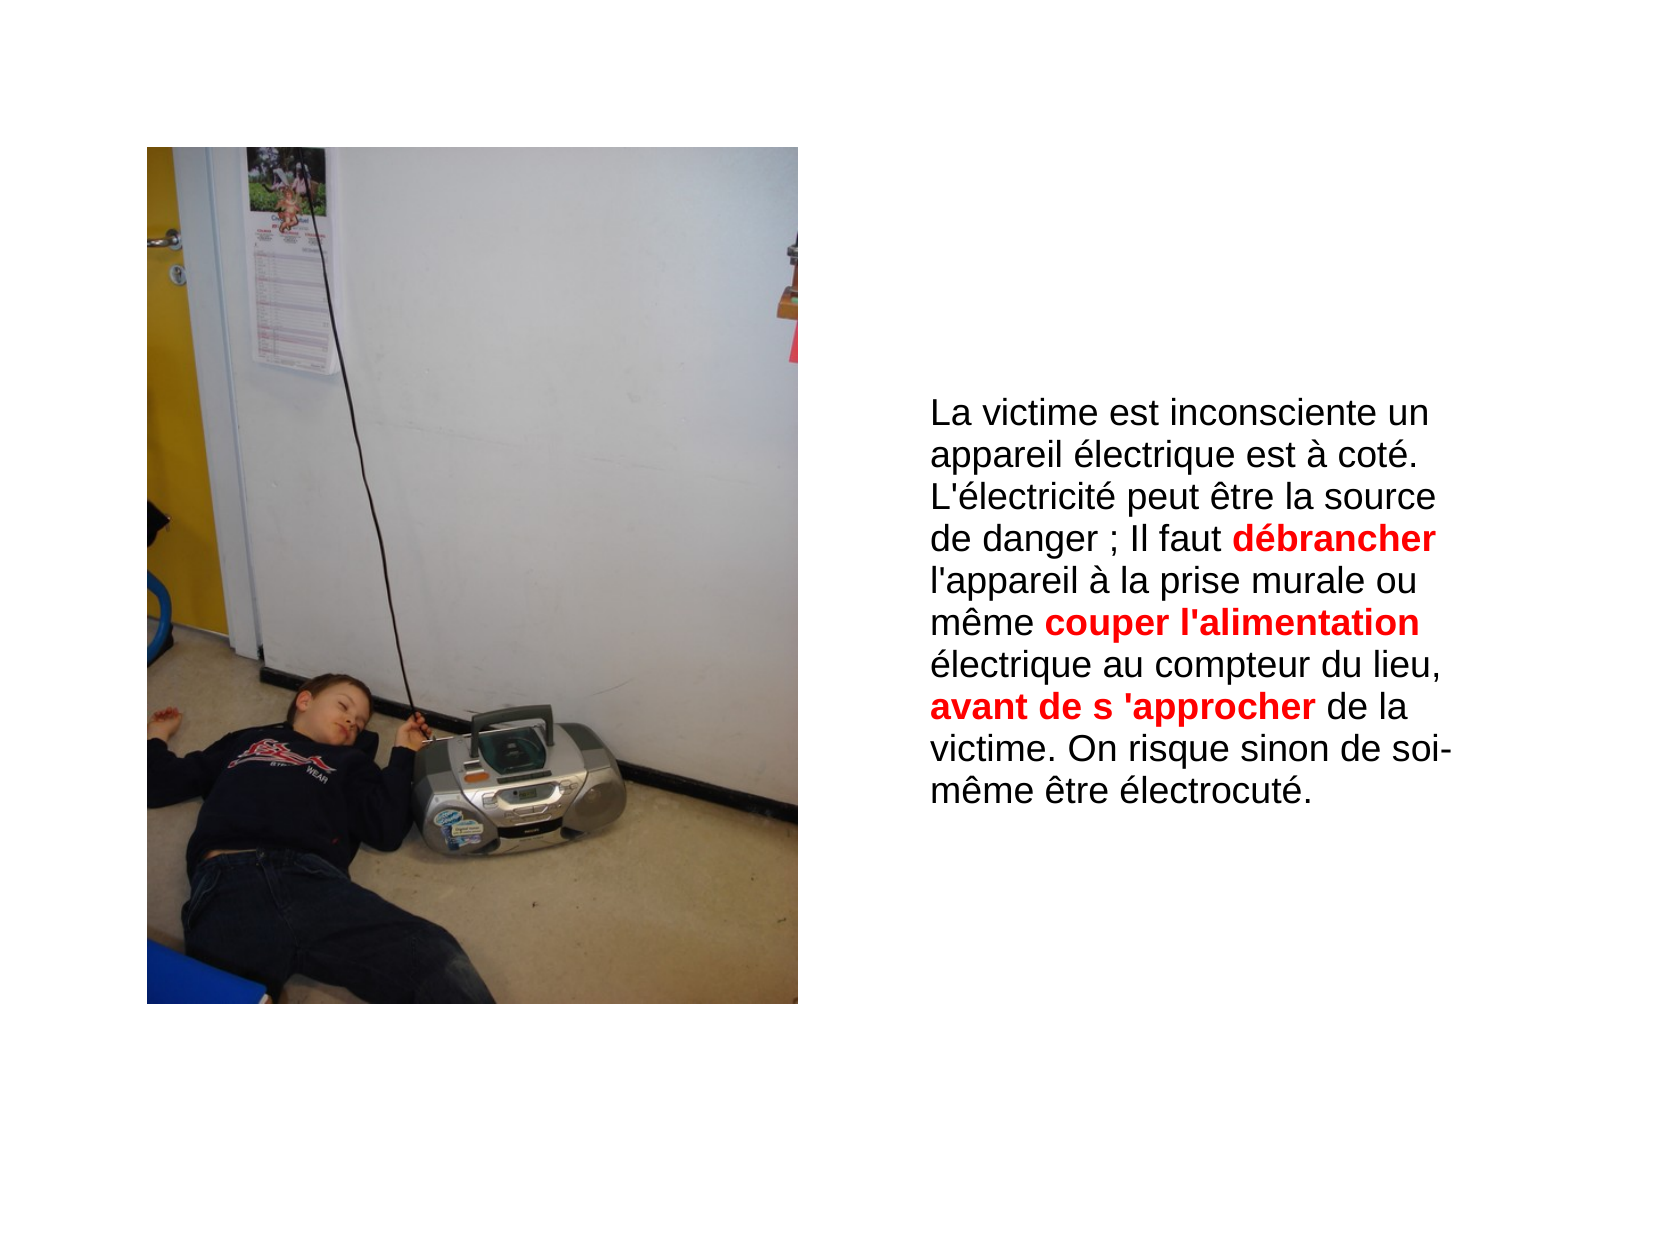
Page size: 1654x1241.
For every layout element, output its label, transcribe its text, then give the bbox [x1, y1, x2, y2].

picture [147, 147, 798, 1004]
text_box La victime est inconsciente un appareil électrique est à coté. L'électricité peut être la source de danger ; Il faut débrancher l'appareil à la prise murale ou même couper l'alimentation électrique au compteur du lieu, avant de s 'approcher de la victime. On risque sinon de soi-même être électrocuté. [915, 383, 1477, 823]
